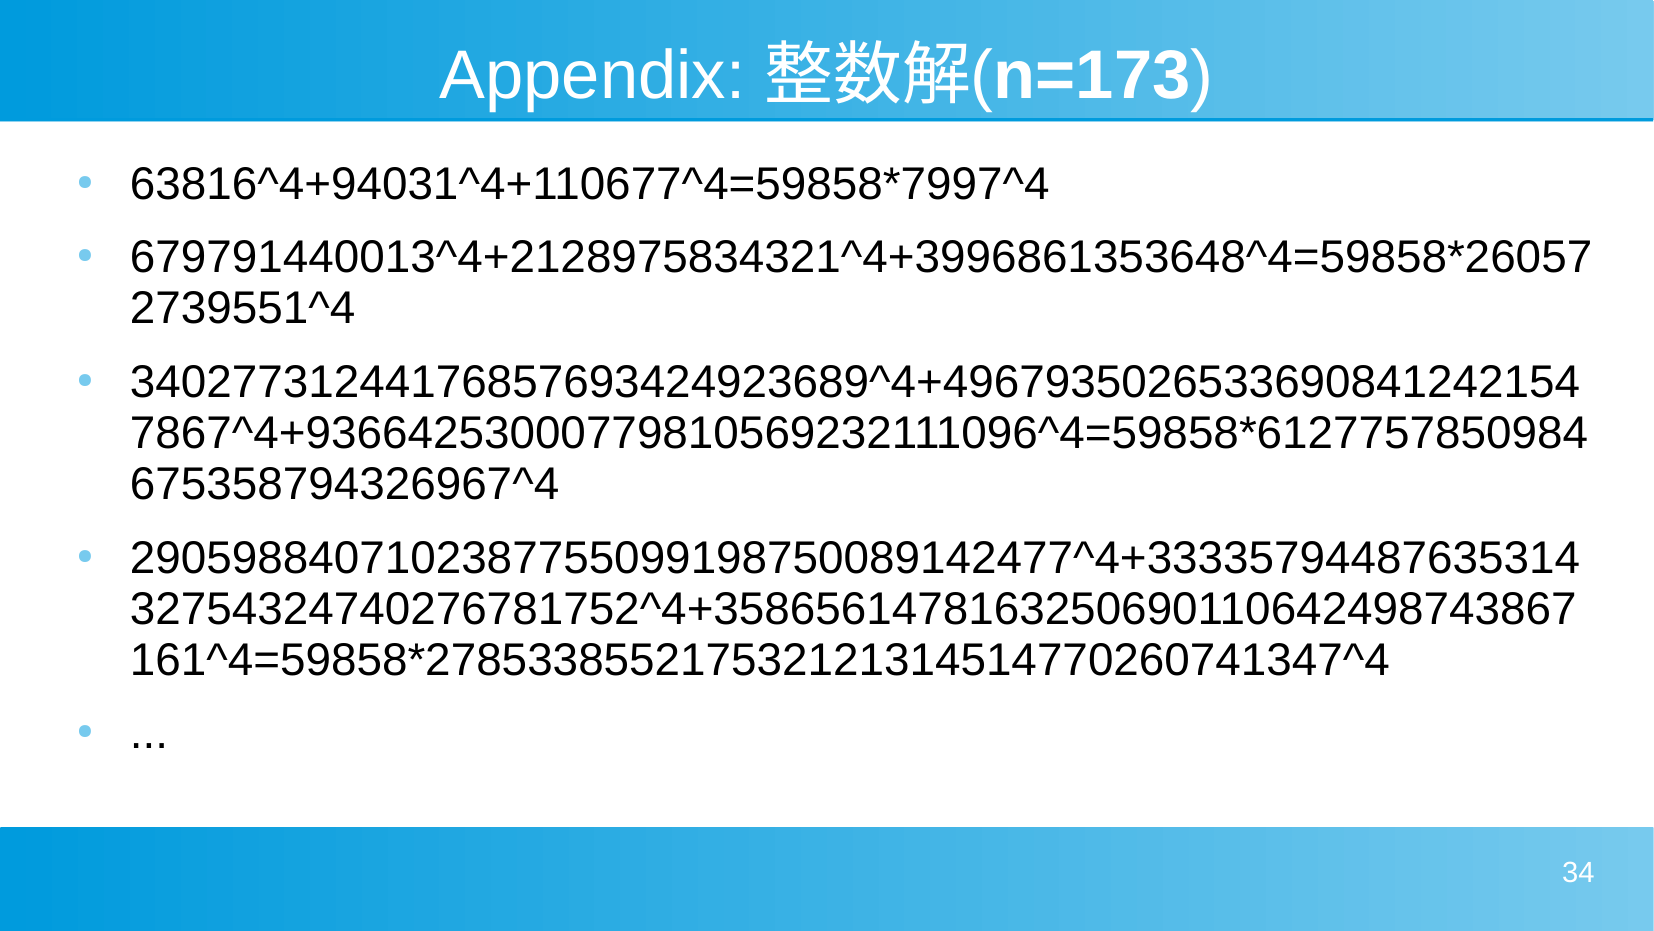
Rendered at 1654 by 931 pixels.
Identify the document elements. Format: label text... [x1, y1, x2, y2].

title Appendix: 整数解(n=173) [59, 29, 1595, 108]
list 63816^4+94031^4+110677^4=59858*7997^4 679791440013^4+2128975834321^4+3996861353648^4=59858*260572739551^4 34027731244176857693424923689^4+49679350265336908412421547867^4+93664253000779810569232111096^4=59858*6127757850984675358794326967^4 2905988407102387755099198750089142477^4+3333579448763531432754324740276781752^4+3586561478163250690110642498743867161^4=59858*278533855217532121314514770260741347^4 ... [59, 121, 1595, 798]
